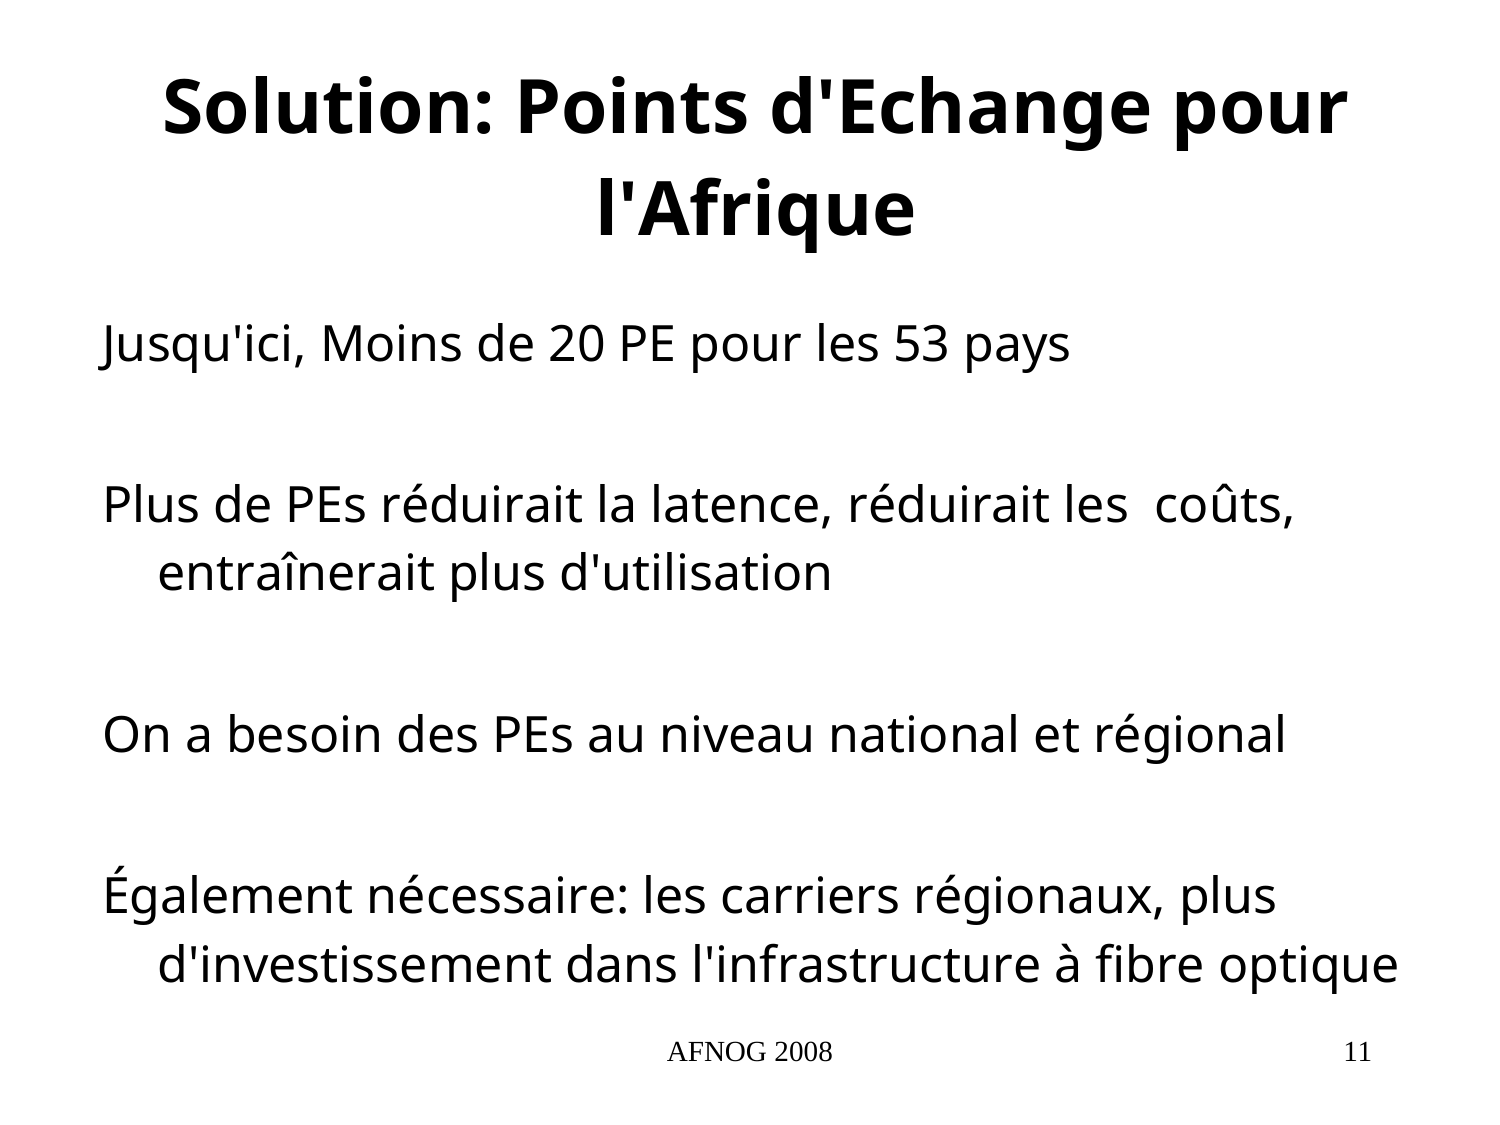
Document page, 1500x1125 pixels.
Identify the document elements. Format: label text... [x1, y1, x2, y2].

title Solution: Points d'Echange pour l'Afrique [87, 68, 1426, 266]
list Jusqu'ici, Moins de 20 PE pour les 53 pays Plus de PEs réduirait la latence, réduirait les coûts, entraînerait plus d'utilisation On a besoin des PEs au niveau national et régional Également nécessaire: les carriers régionaux, plus d'investissement dans l'infrastructure à fibre optique [87, 299, 1426, 1000]
text_box <number> [1074, 1025, 1388, 1101]
text_box AFNOG 2008 [512, 1025, 988, 1101]
